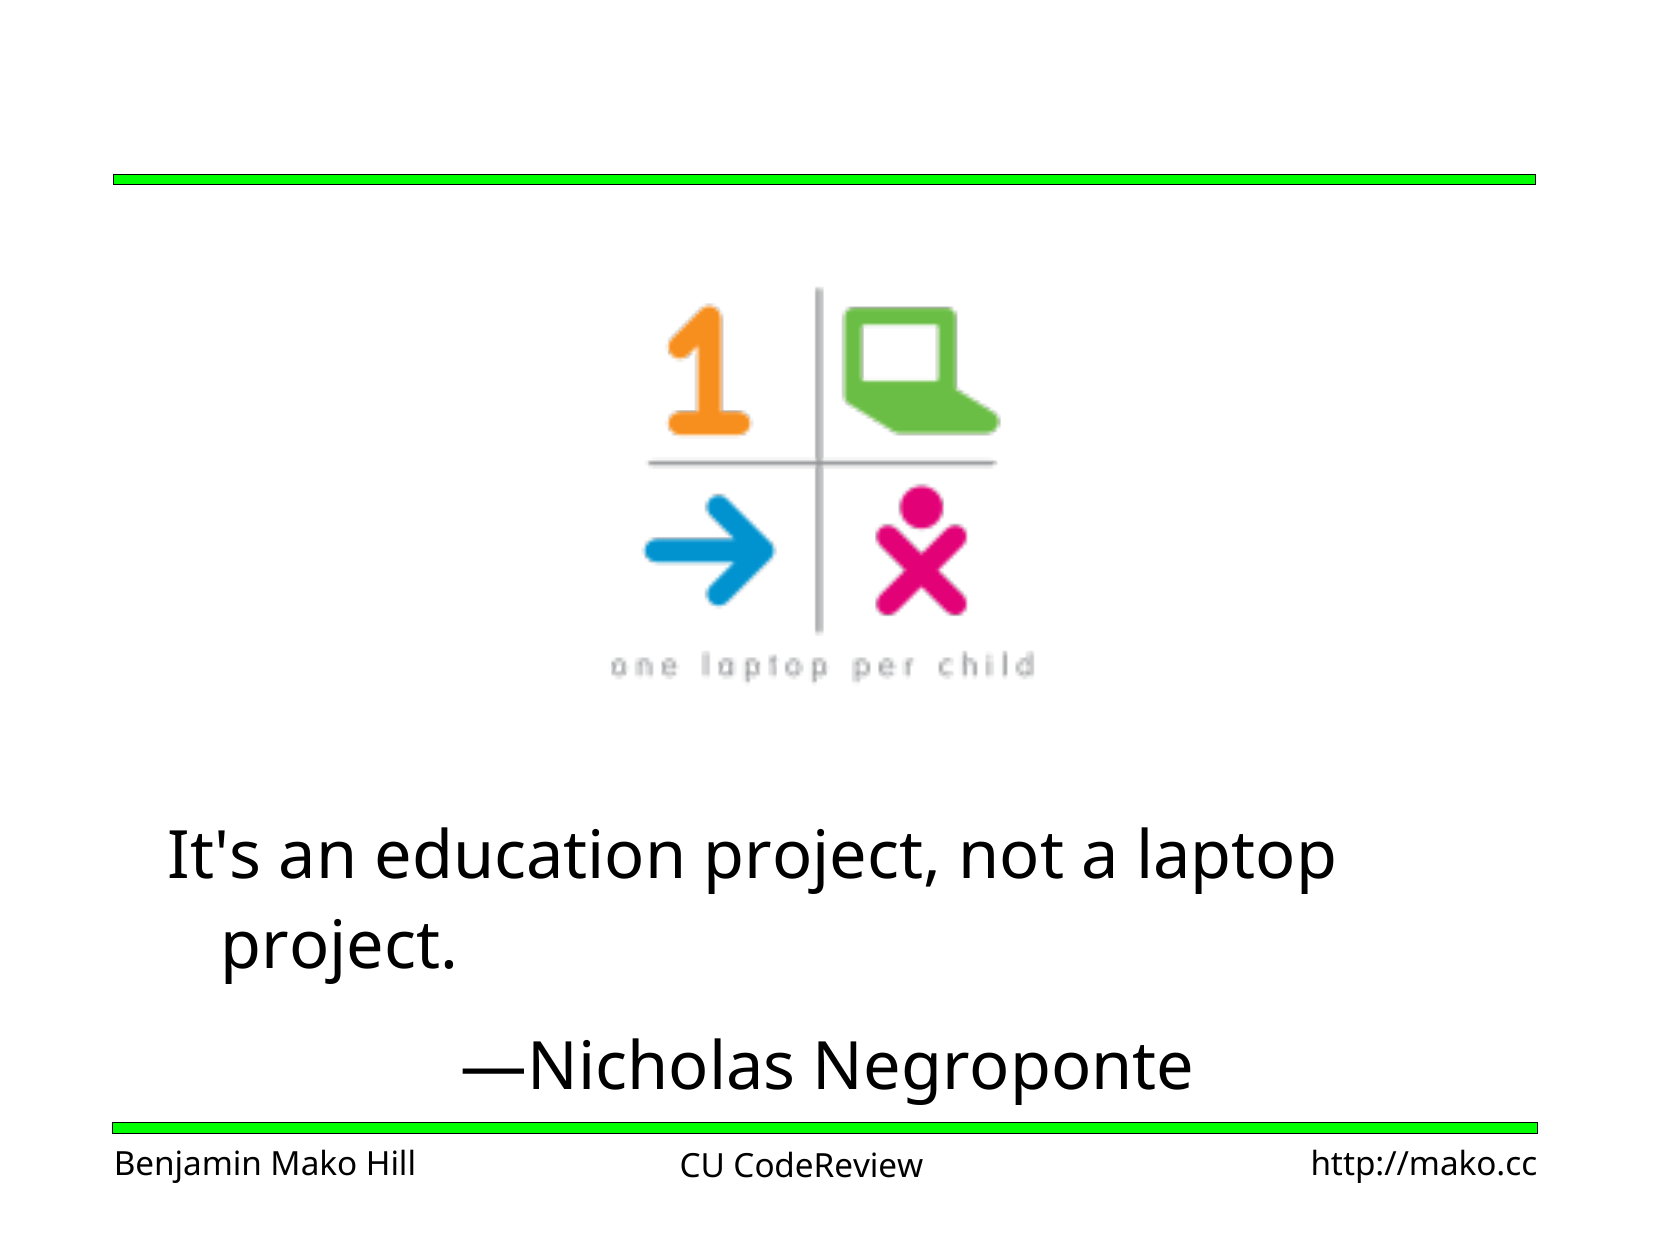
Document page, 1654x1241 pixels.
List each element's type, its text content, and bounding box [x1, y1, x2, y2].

picture [600, 262, 1051, 713]
list It's an education project, not a laptop project. —Nicholas Negroponte [150, 806, 1555, 1163]
